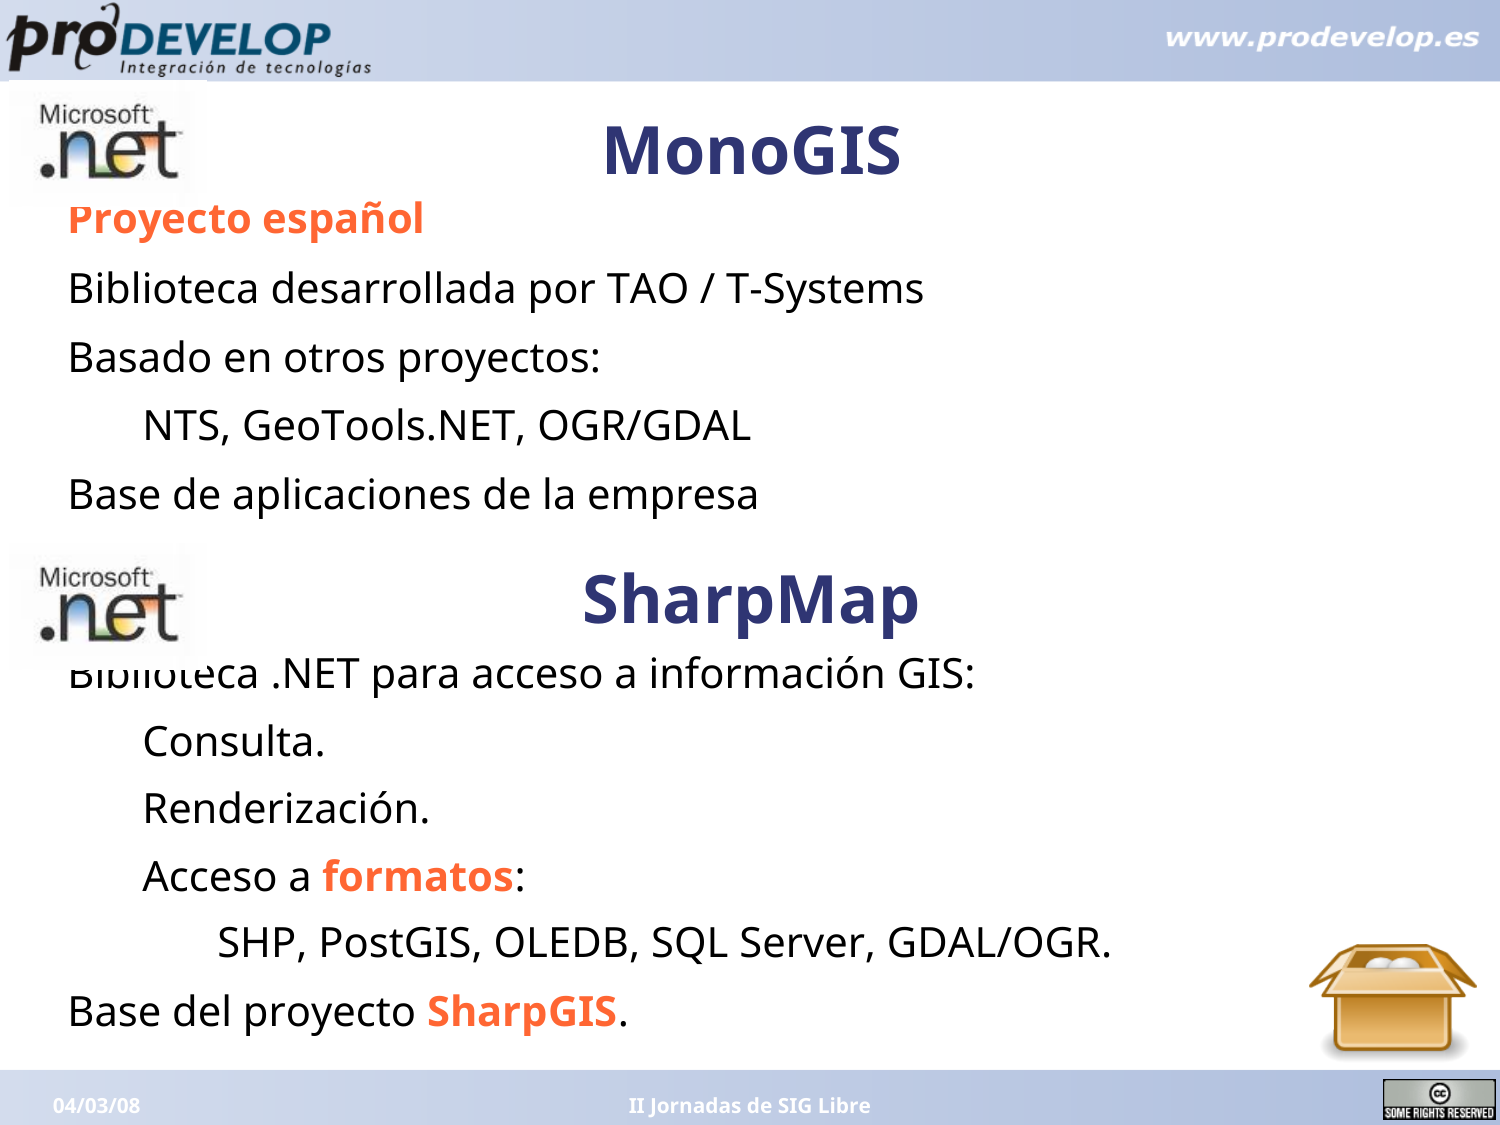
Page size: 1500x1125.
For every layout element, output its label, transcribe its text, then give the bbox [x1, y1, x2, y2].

title MonoGIS [76, 61, 1427, 189]
list Biblioteca .NET para acceso a información GIS: Consulta. Renderización. Acceso a formatos: SHP, PostGIS, OLEDB, SQL Server, GDAL/OGR. Base del proyecto SharpGIS. [67, 644, 1418, 1072]
list Proyecto español Biblioteca desarrollada por TAO / T-Systems Basado en otros proyectos: NTS, GeoTools.NET, OGR/GDAL Base de aplicaciones de la empresa [67, 189, 1477, 549]
title SharpMap [76, 510, 1427, 684]
picture [0, 0, 1500, 1125]
